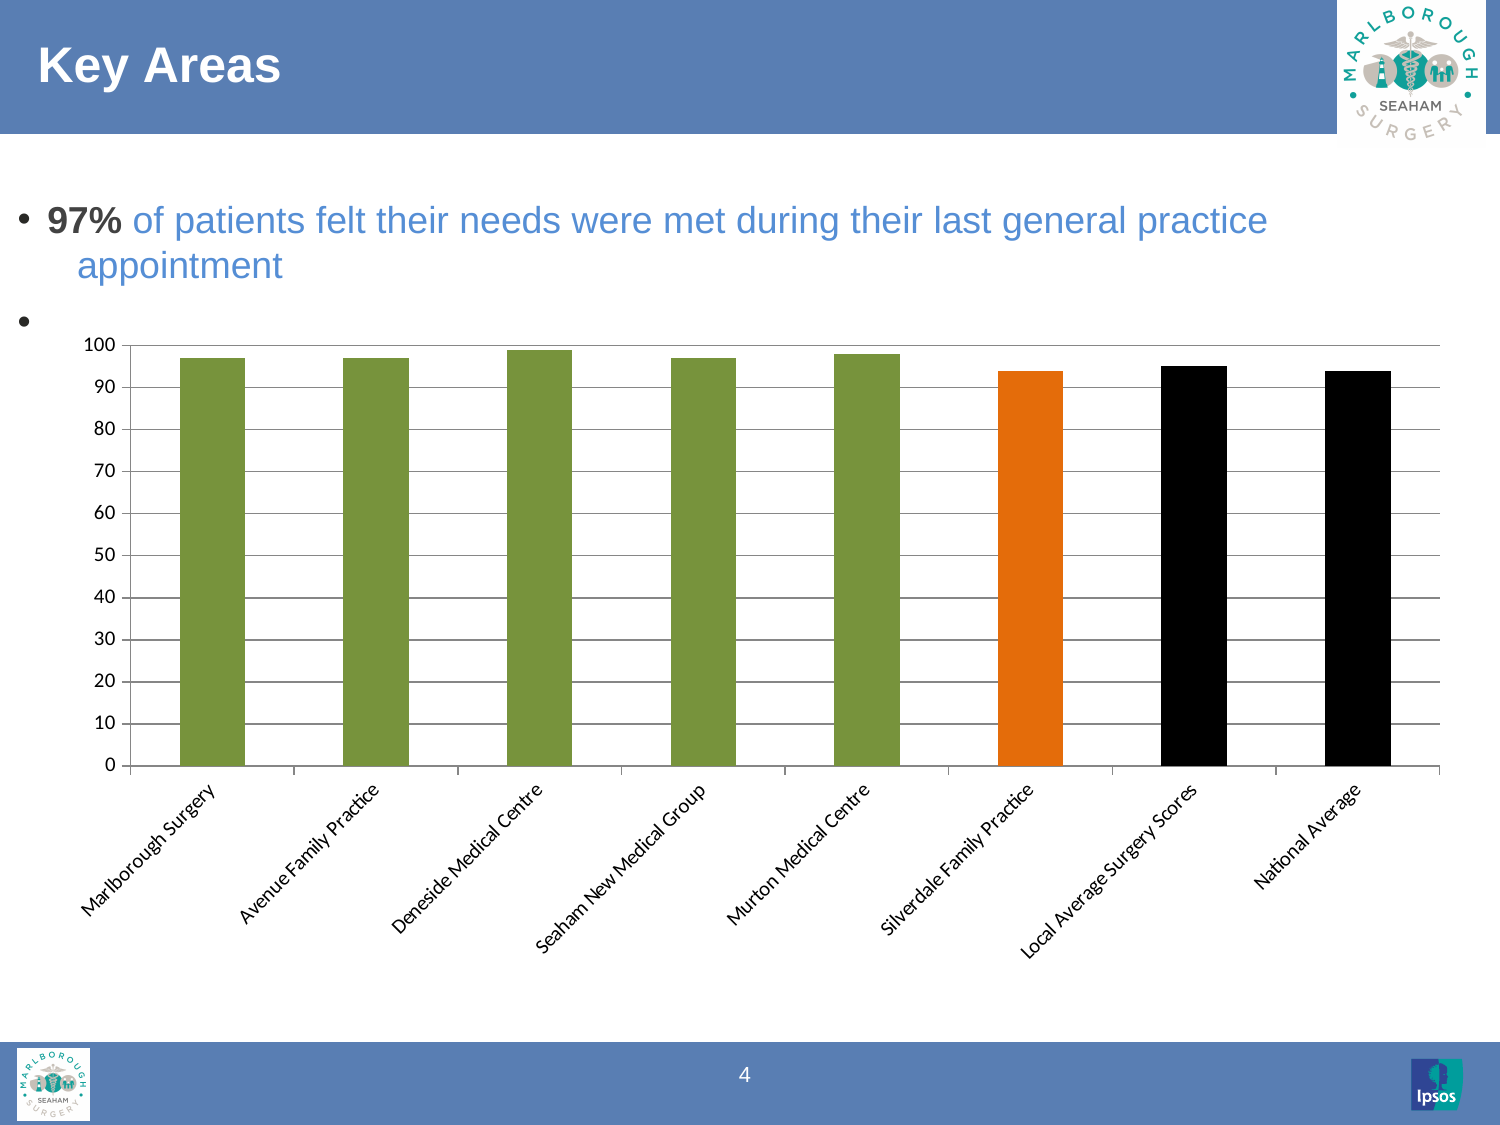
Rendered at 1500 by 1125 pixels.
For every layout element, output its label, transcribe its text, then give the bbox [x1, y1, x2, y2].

chart [53, 314, 1445, 965]
list 97% of patients felt their needs were met during their last general practice appointment [17, 196, 1483, 1024]
title Key Areas [37, 0, 1259, 126]
